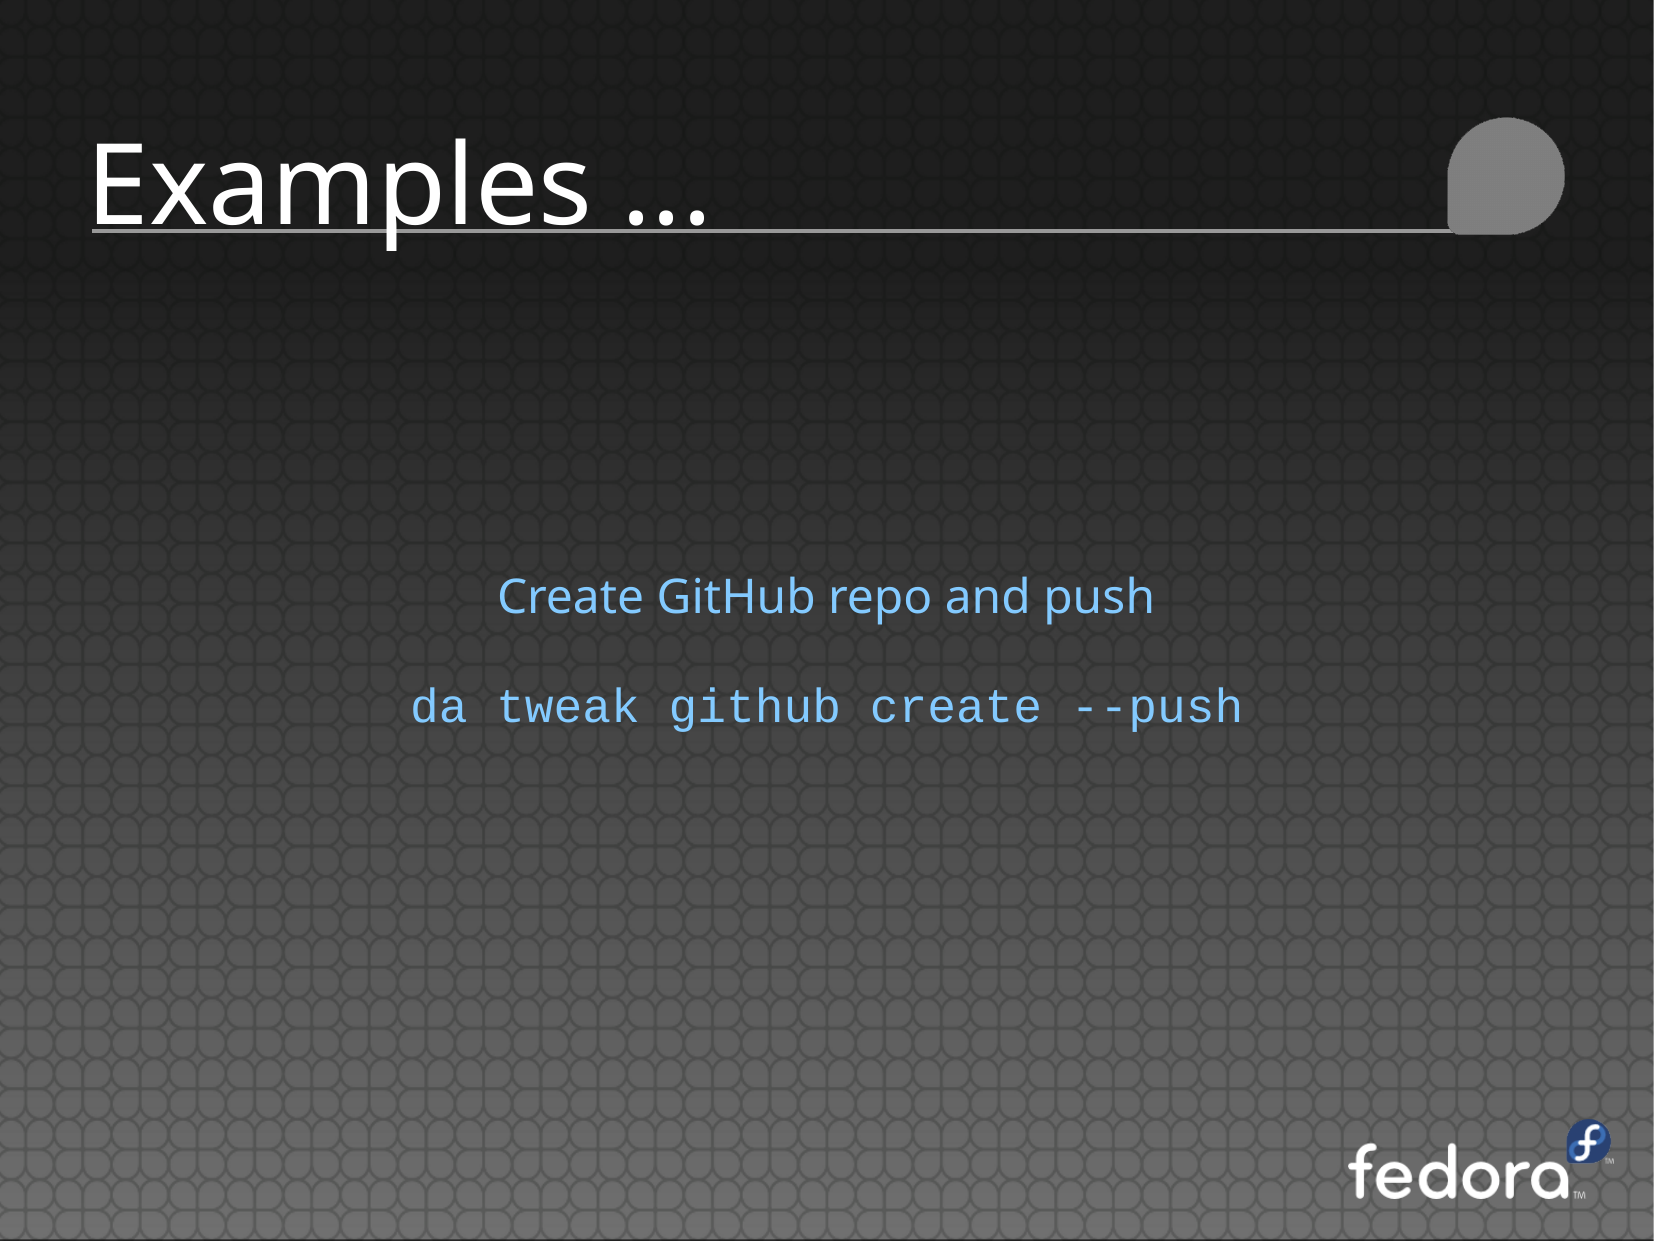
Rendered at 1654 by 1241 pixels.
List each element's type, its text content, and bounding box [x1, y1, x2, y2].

subtitle Create GitHub repo and push da tweak github create --push [82, 290, 1571, 1010]
title Examples ... [86, 109, 1576, 253]
picture [0, 0, 1654, 1241]
